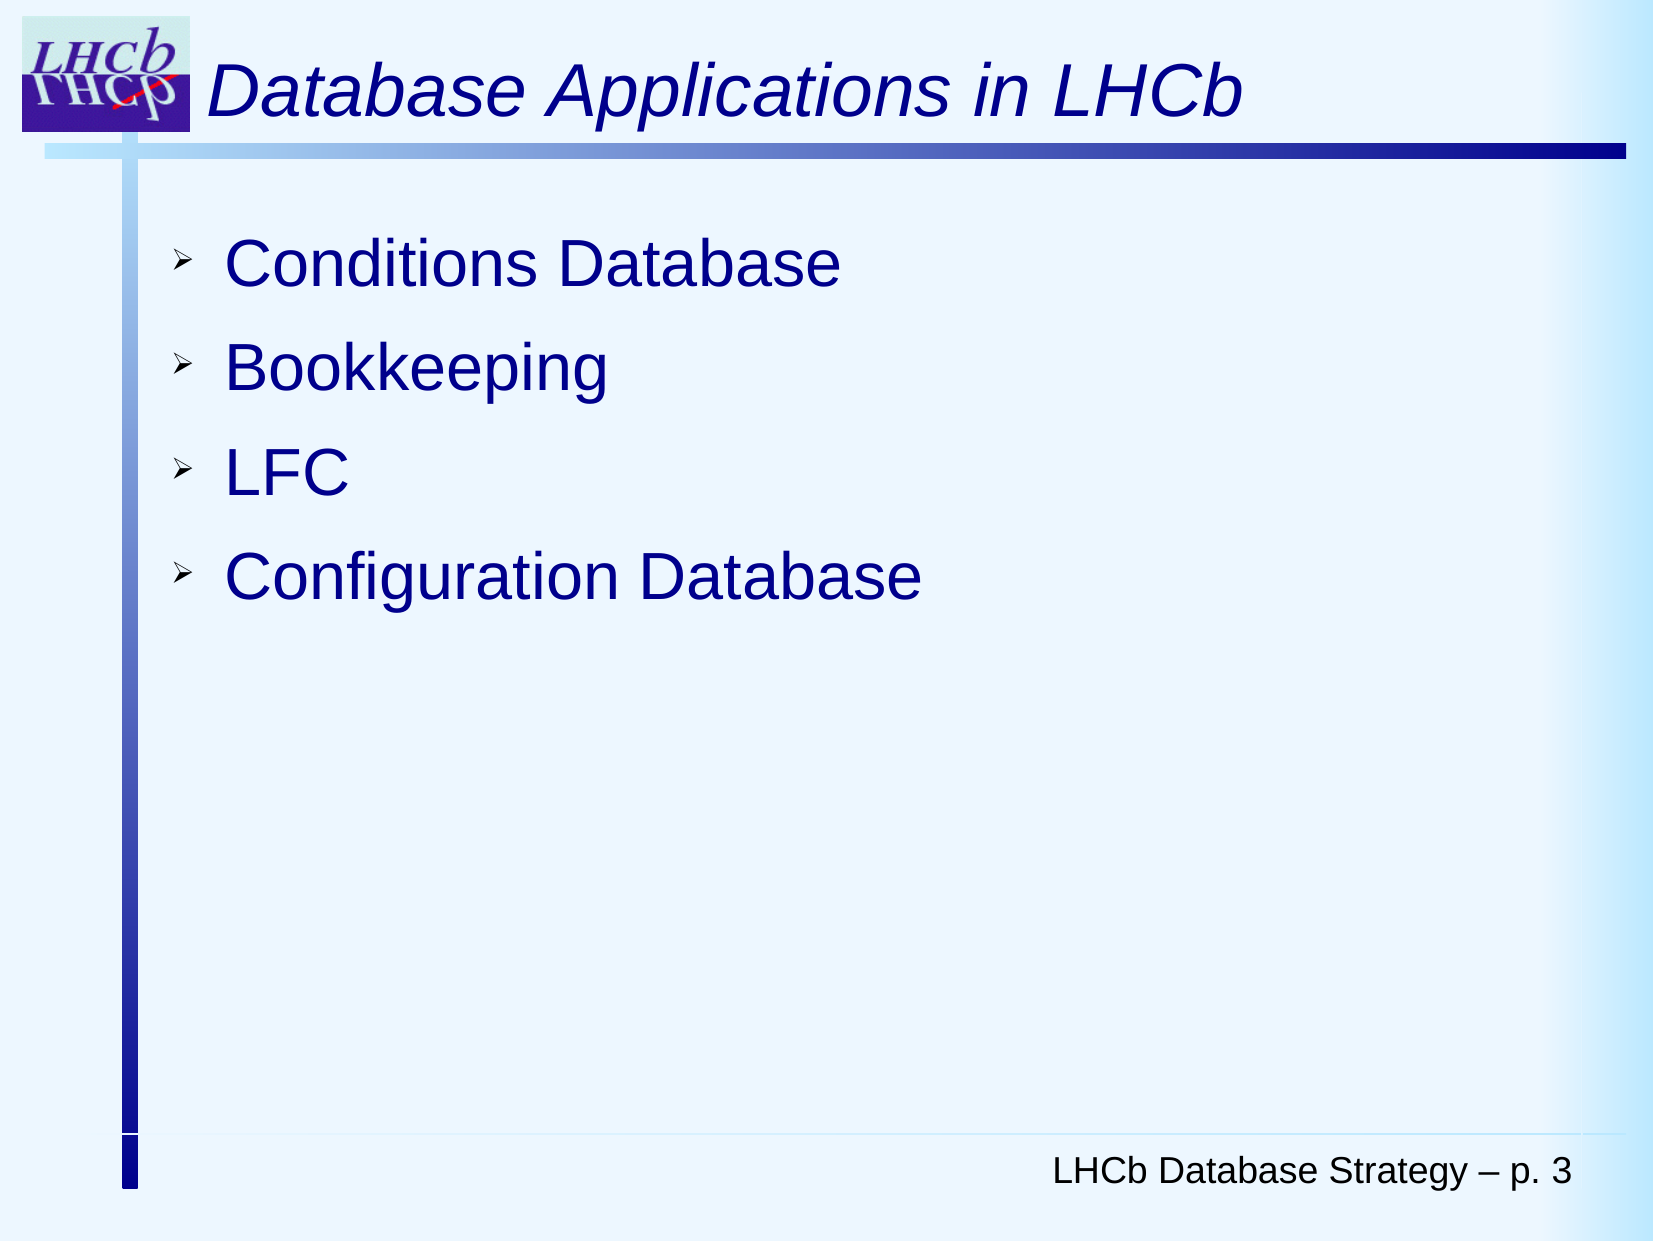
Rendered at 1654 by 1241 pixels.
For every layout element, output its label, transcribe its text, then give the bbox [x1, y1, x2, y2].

title Database Applications in LHCb [206, 0, 1582, 182]
list Conditions Database Bookkeeping LFC Configuration Database [153, 226, 1533, 1095]
picture [22, 16, 190, 132]
